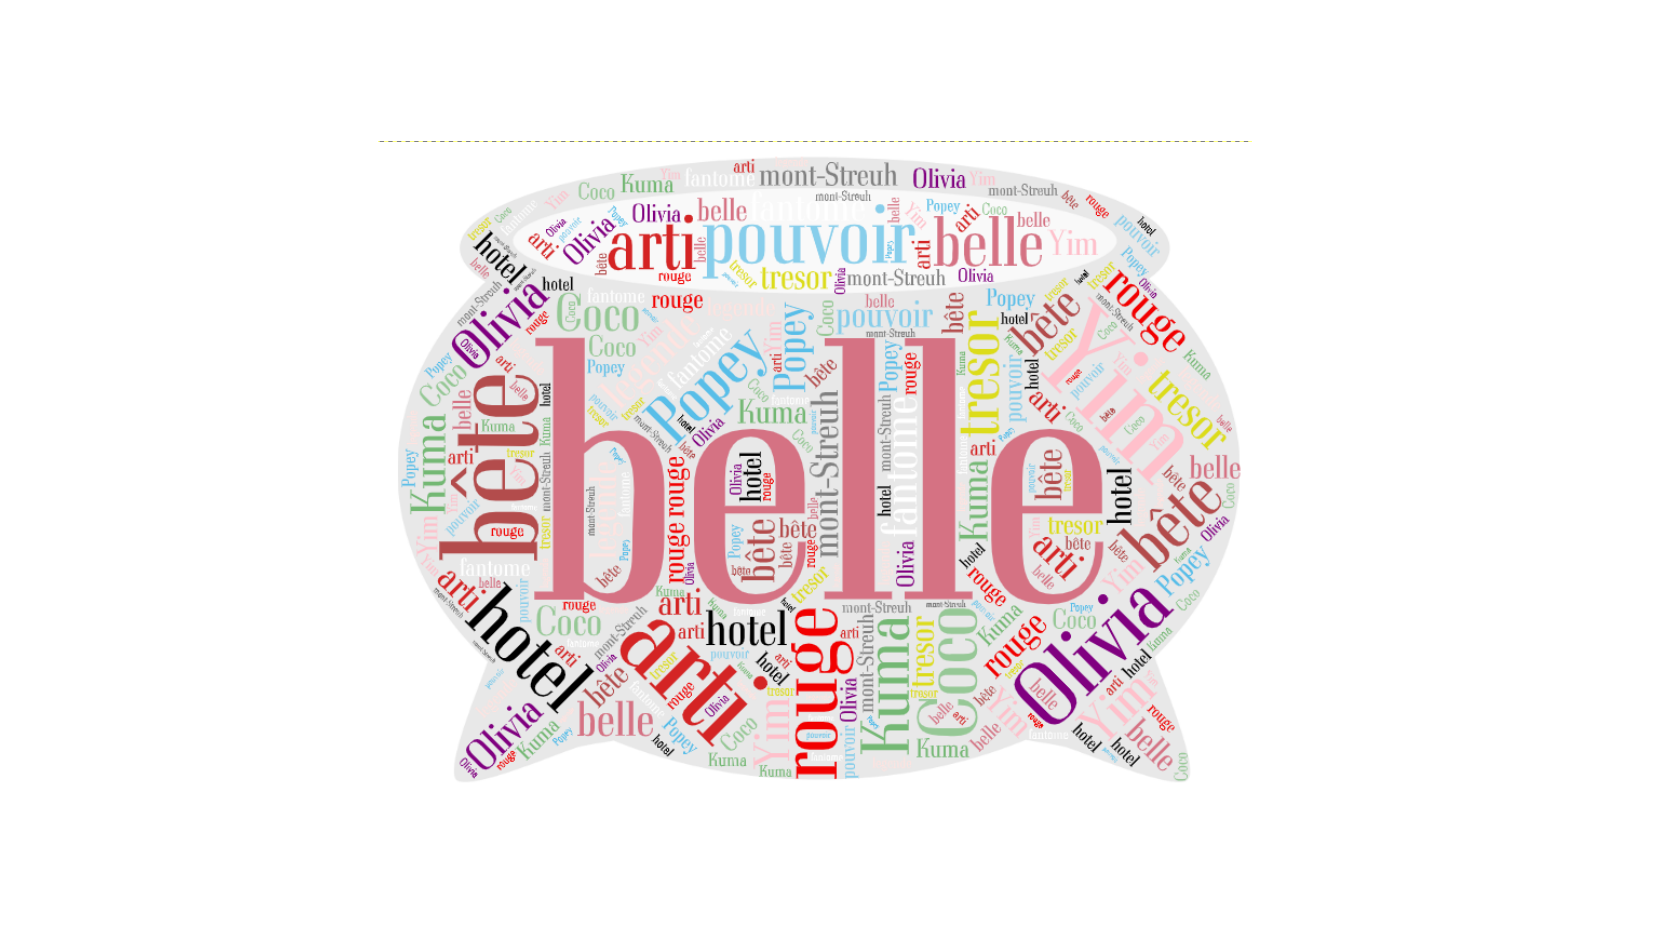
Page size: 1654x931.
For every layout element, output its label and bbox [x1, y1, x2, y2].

picture [378, 141, 1252, 794]
